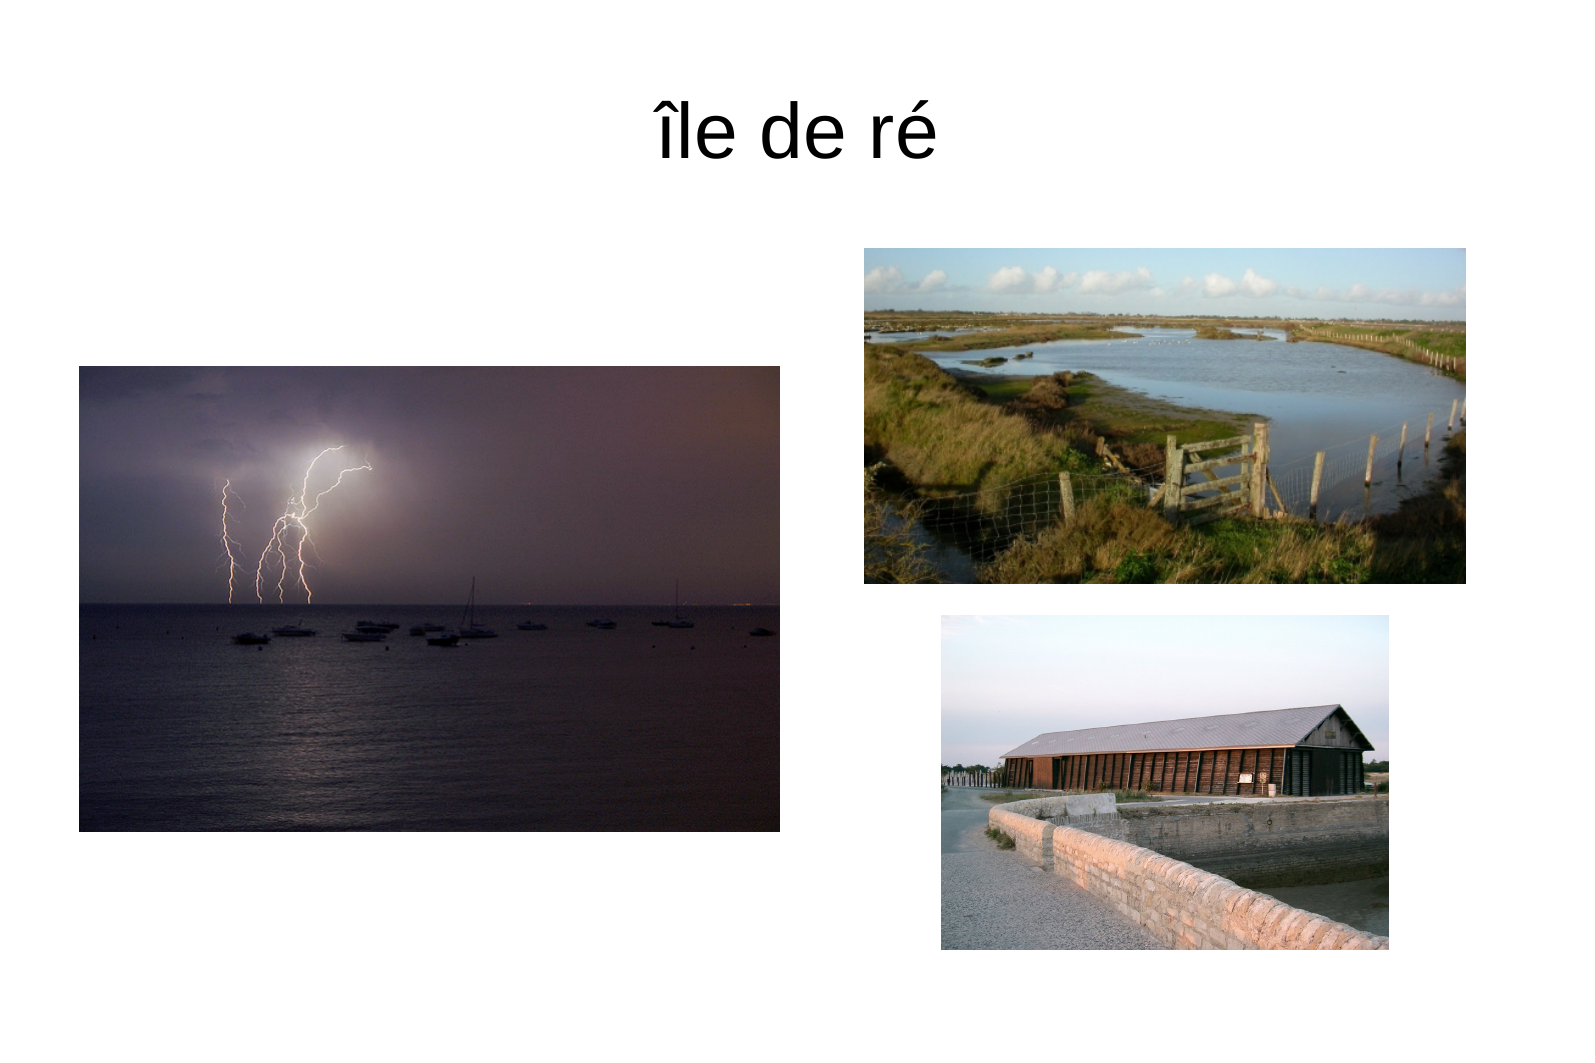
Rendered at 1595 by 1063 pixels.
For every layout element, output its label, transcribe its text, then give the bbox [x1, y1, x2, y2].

picture [941, 615, 1389, 950]
picture [79, 366, 780, 832]
title île de ré [79, 42, 1515, 220]
picture [864, 248, 1466, 584]
